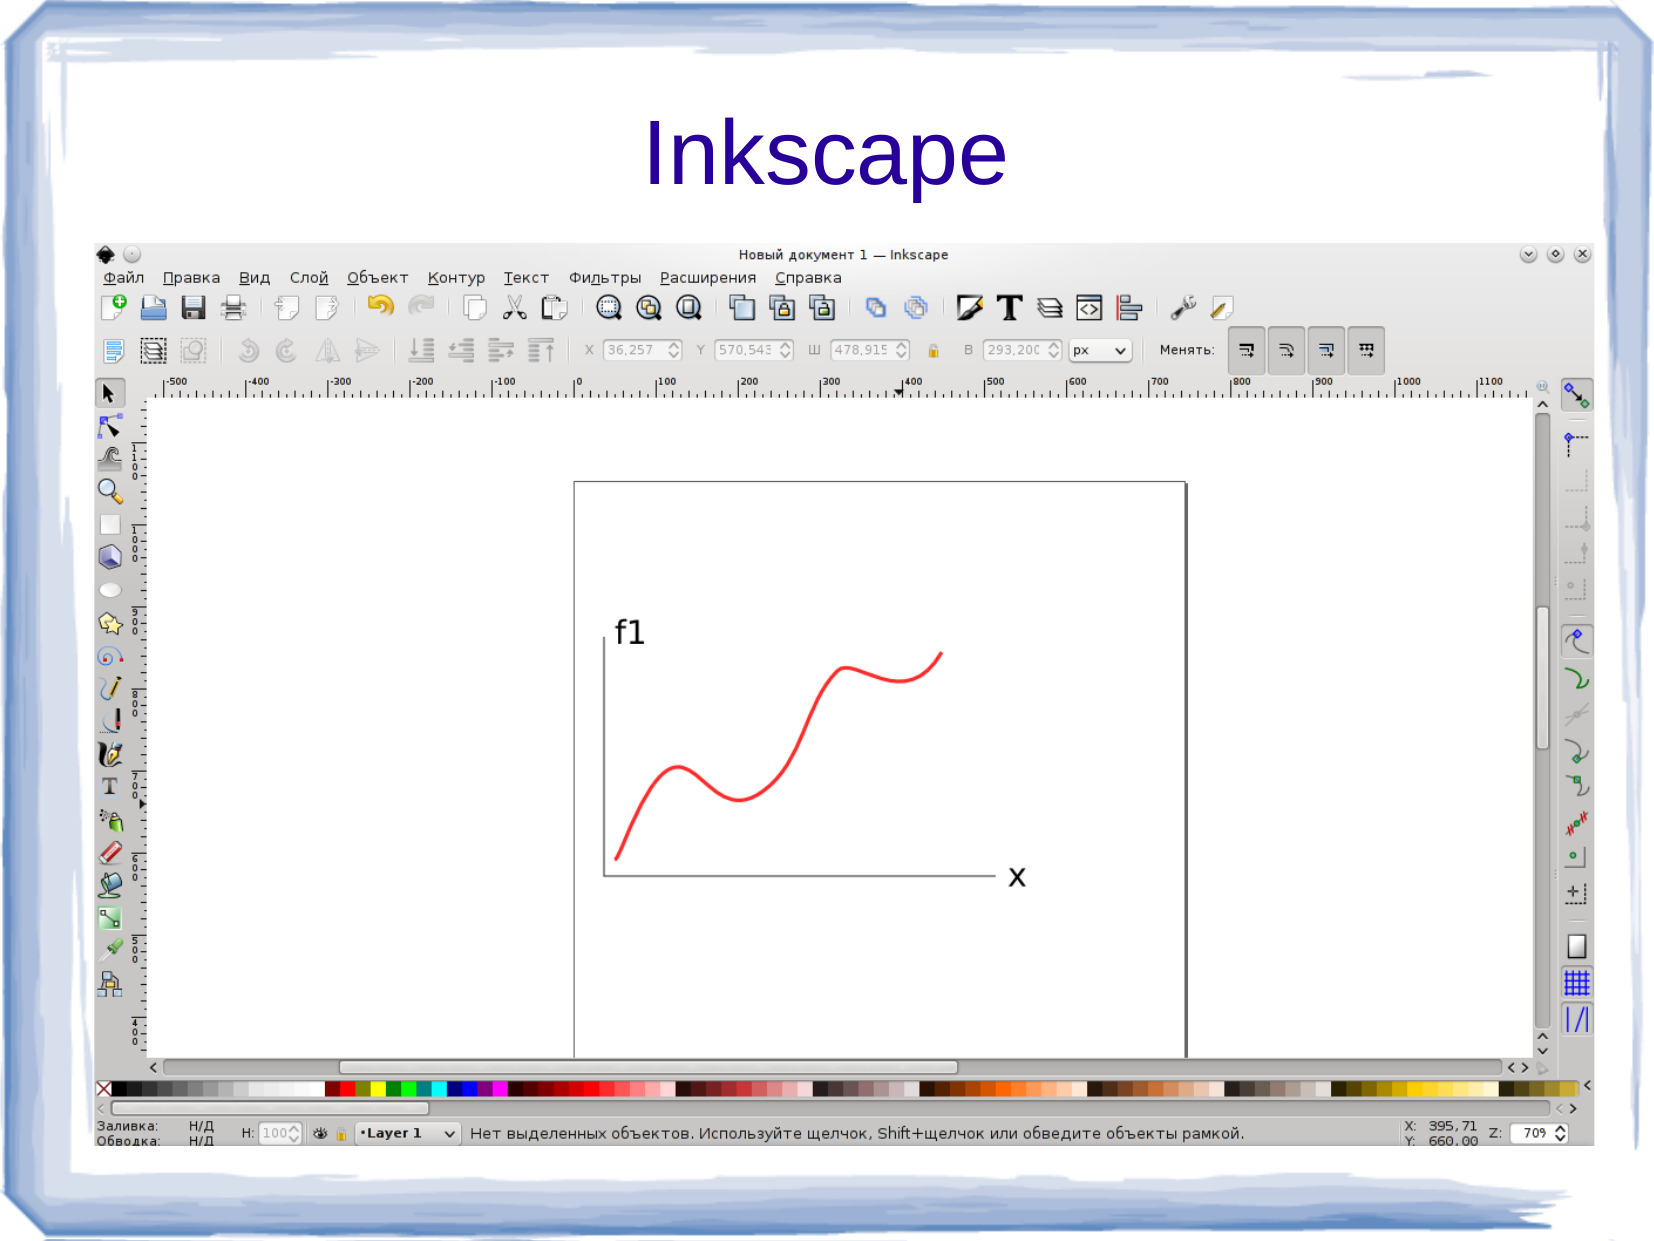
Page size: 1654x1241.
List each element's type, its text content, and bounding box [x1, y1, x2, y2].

title Inkscape [82, 49, 1571, 257]
picture [0, 0, 1654, 1241]
